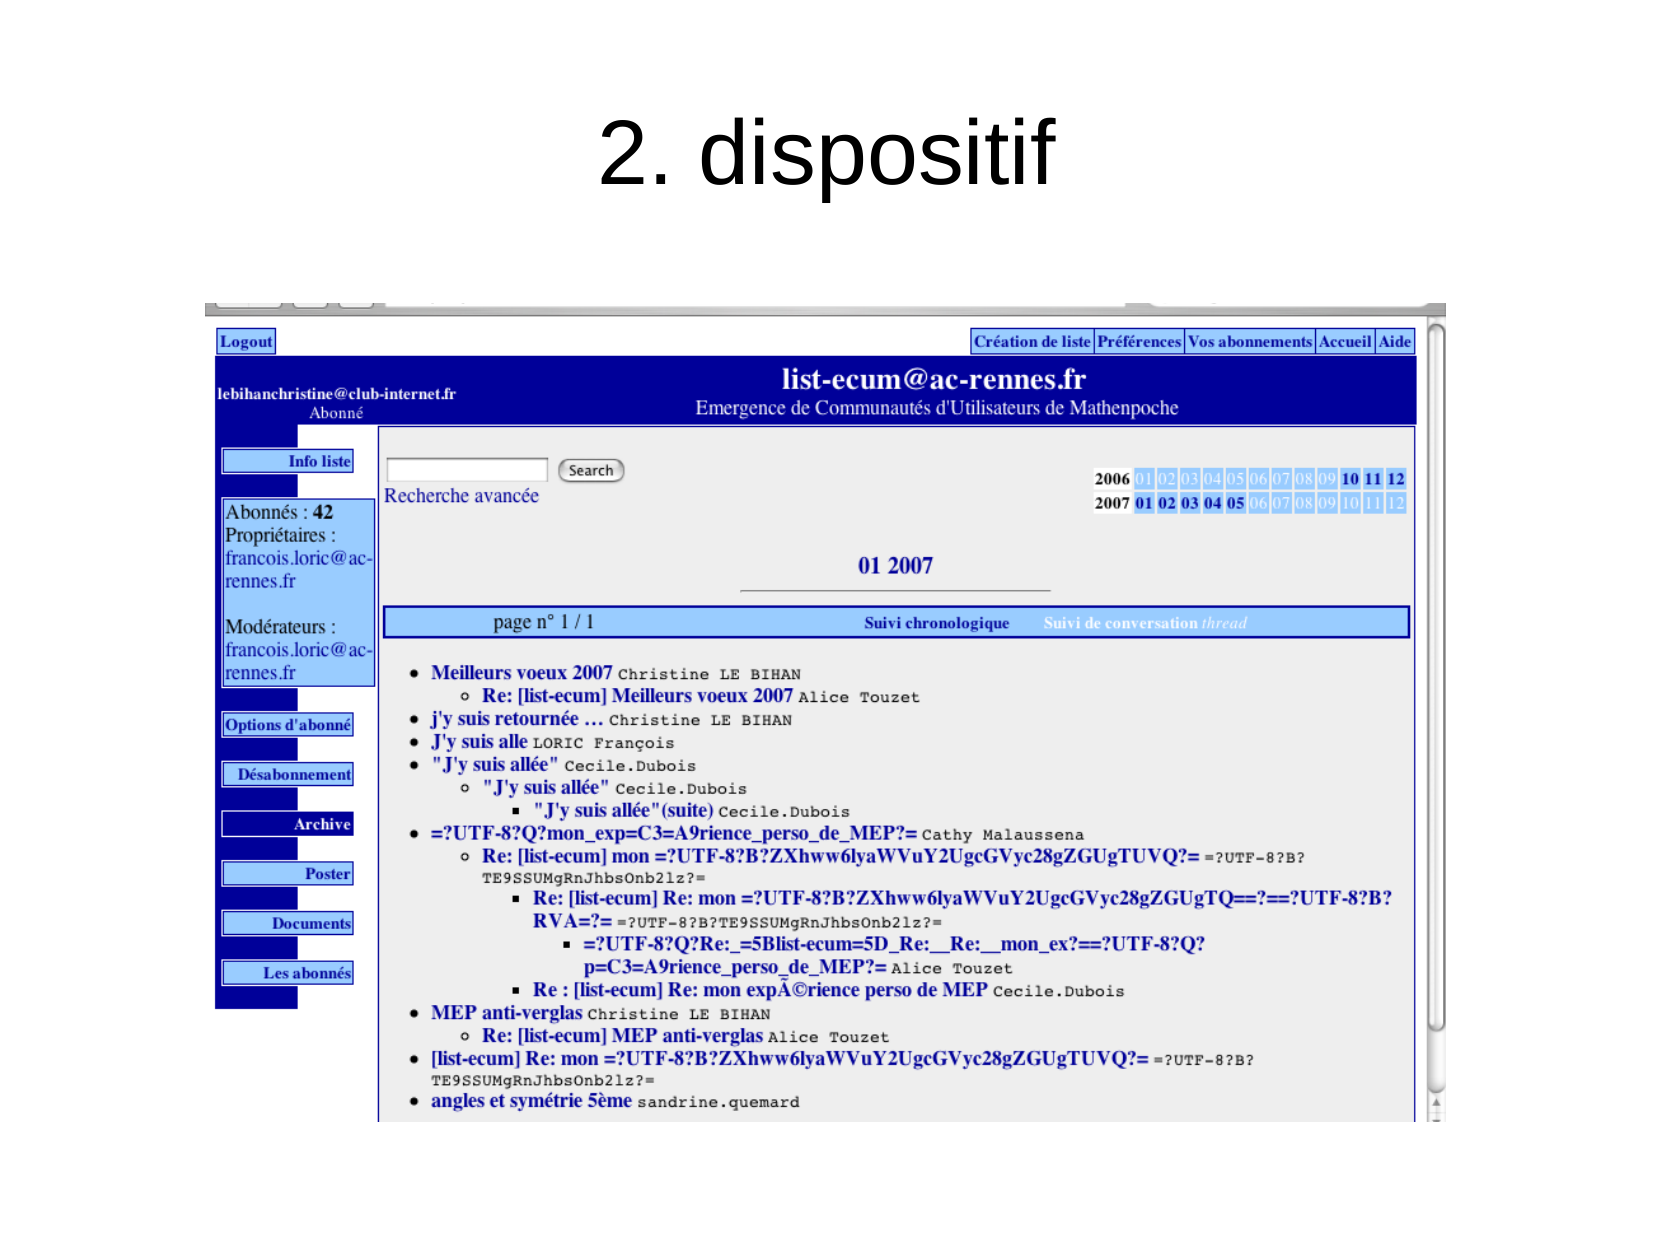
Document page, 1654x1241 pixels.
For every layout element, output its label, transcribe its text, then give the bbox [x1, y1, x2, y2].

chart [88, 303, 1577, 1123]
title 2. dispositif [82, 56, 1571, 250]
